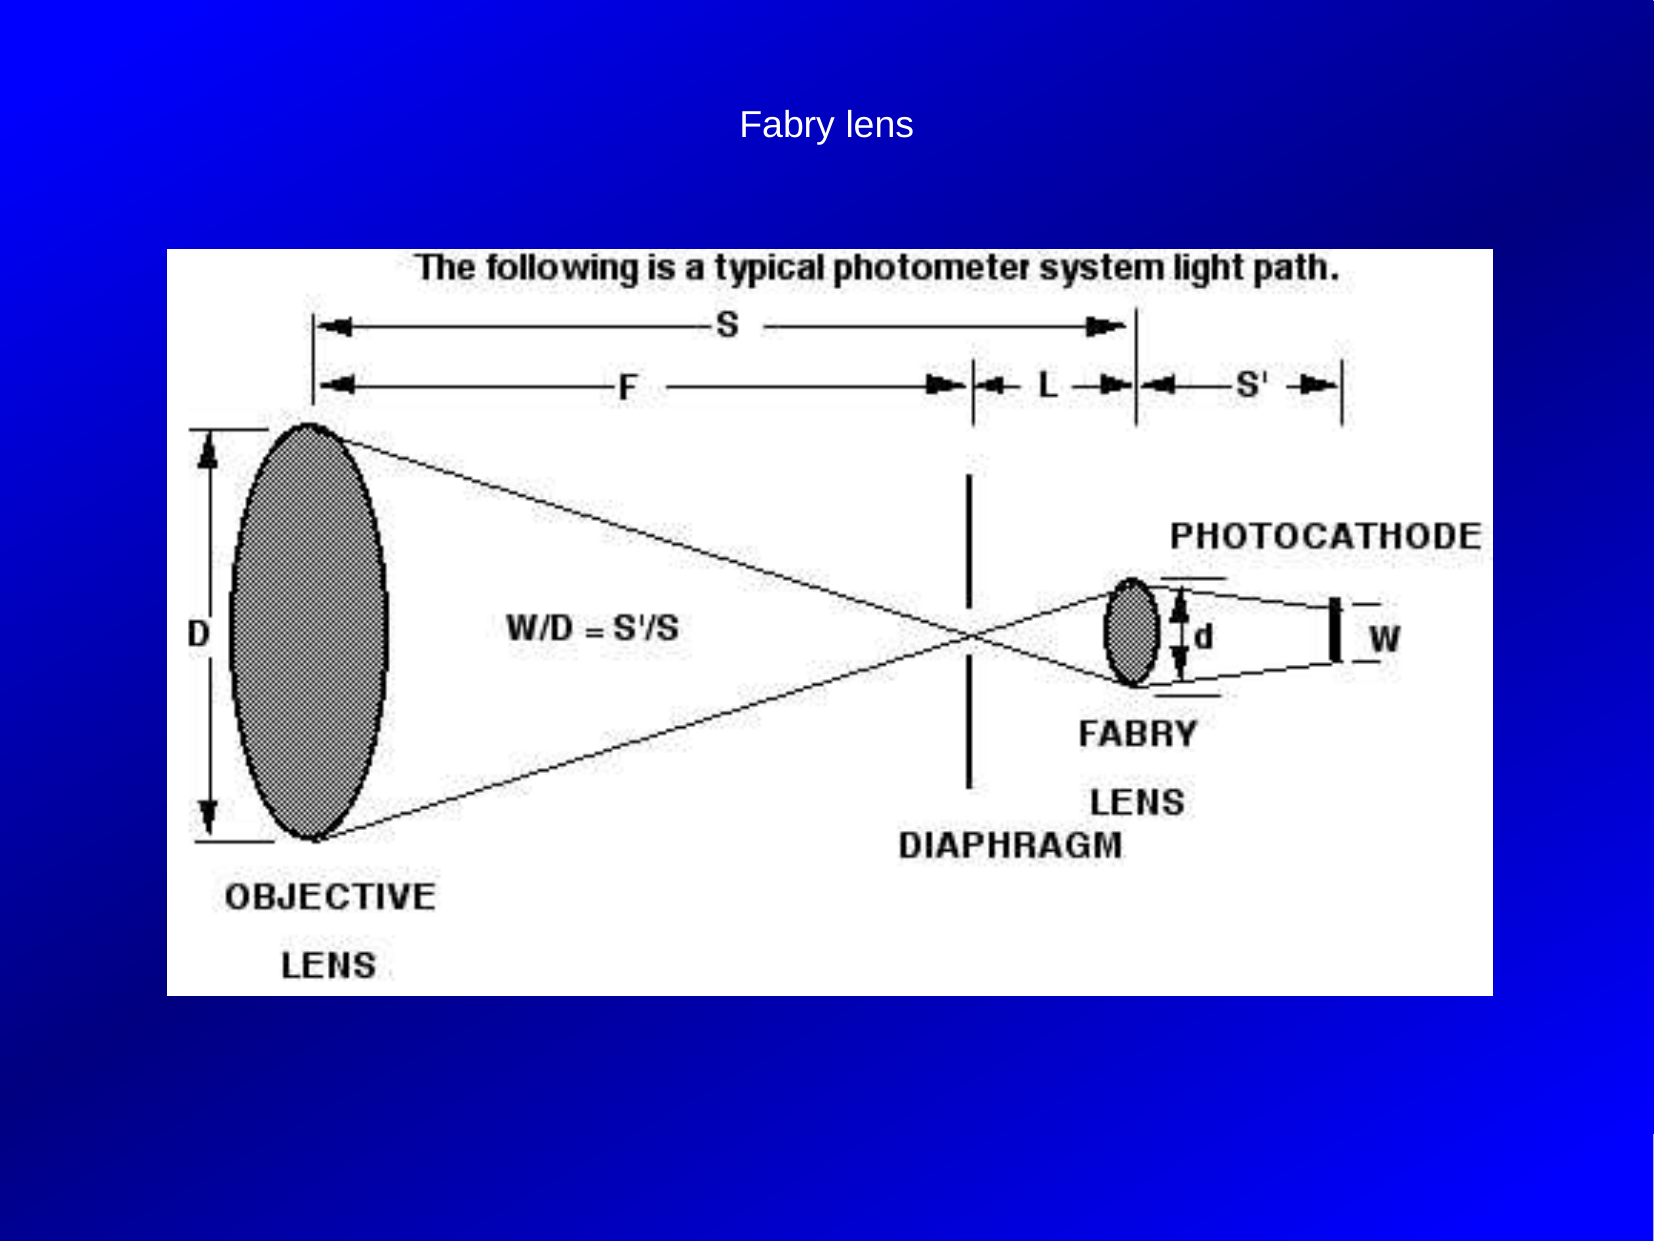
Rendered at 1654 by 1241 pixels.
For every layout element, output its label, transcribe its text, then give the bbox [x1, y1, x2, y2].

text_box Fabry lens [724, 96, 929, 154]
picture [167, 249, 1493, 996]
